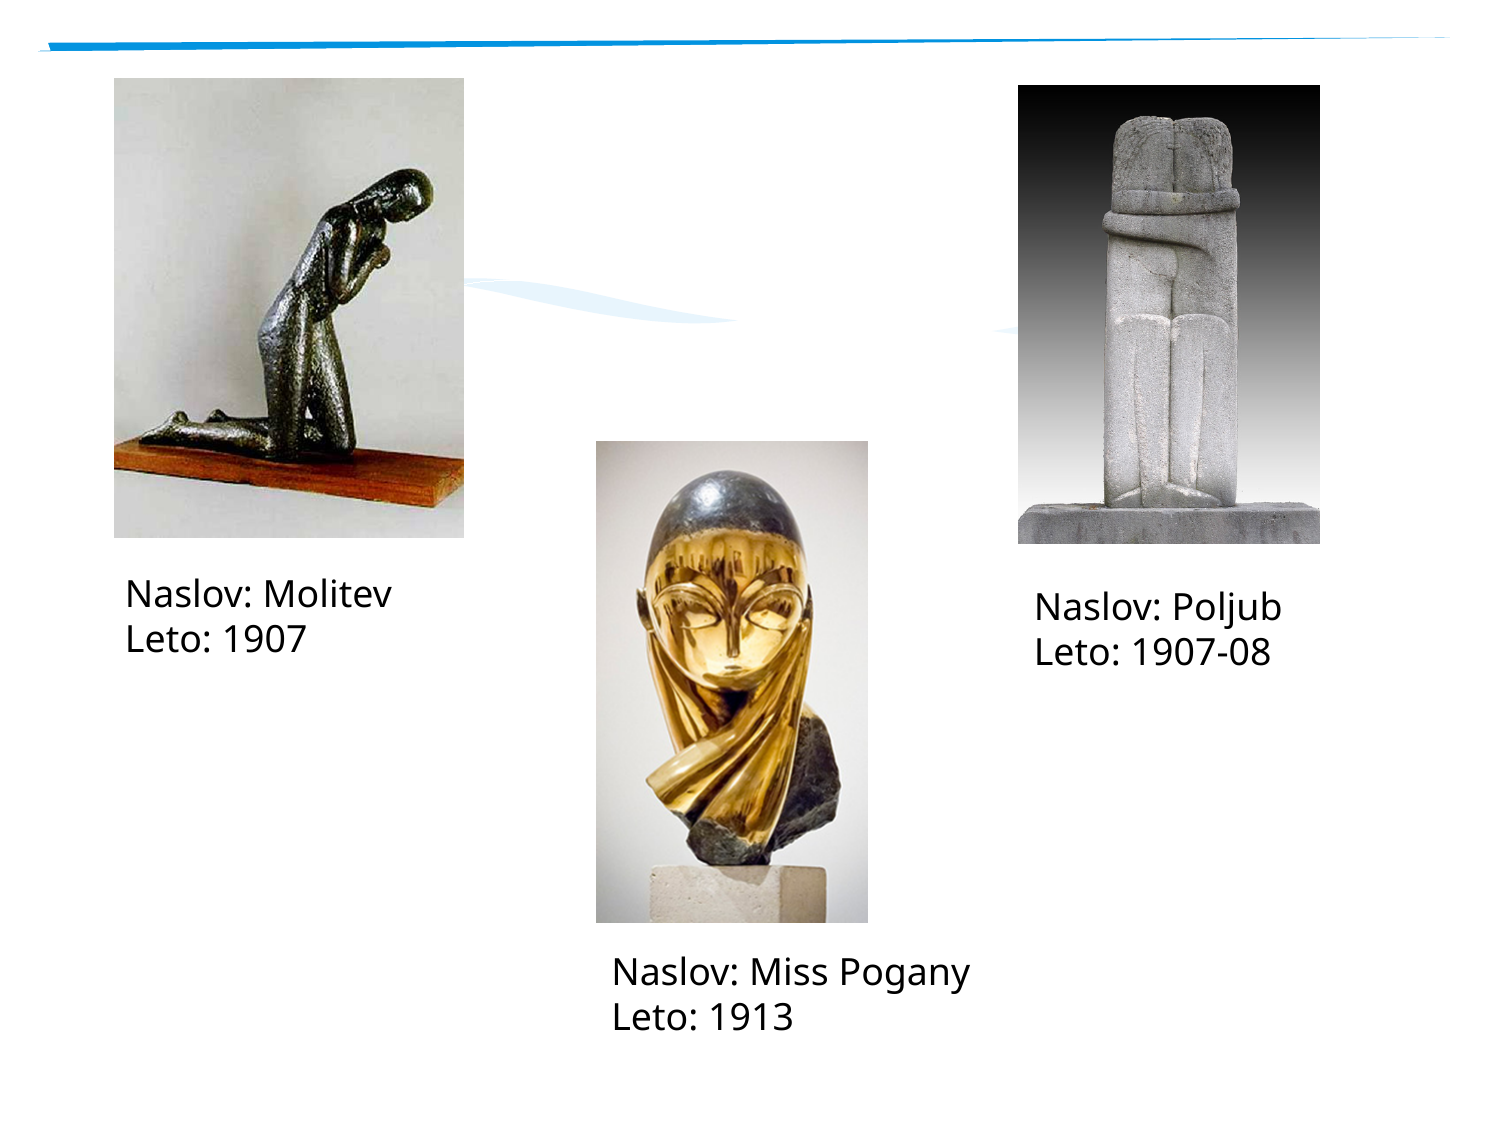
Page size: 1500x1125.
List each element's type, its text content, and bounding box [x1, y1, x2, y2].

text_box Naslov: Molitev Leto: 1907 [110, 562, 596, 668]
text_box Naslov: Miss Pogany Leto: 1913 [596, 940, 1046, 1046]
picture [1018, 85, 1320, 544]
picture [114, 78, 464, 538]
picture [596, 441, 868, 923]
text_box Naslov: Poljub Leto: 1907-08 [1018, 575, 1353, 681]
